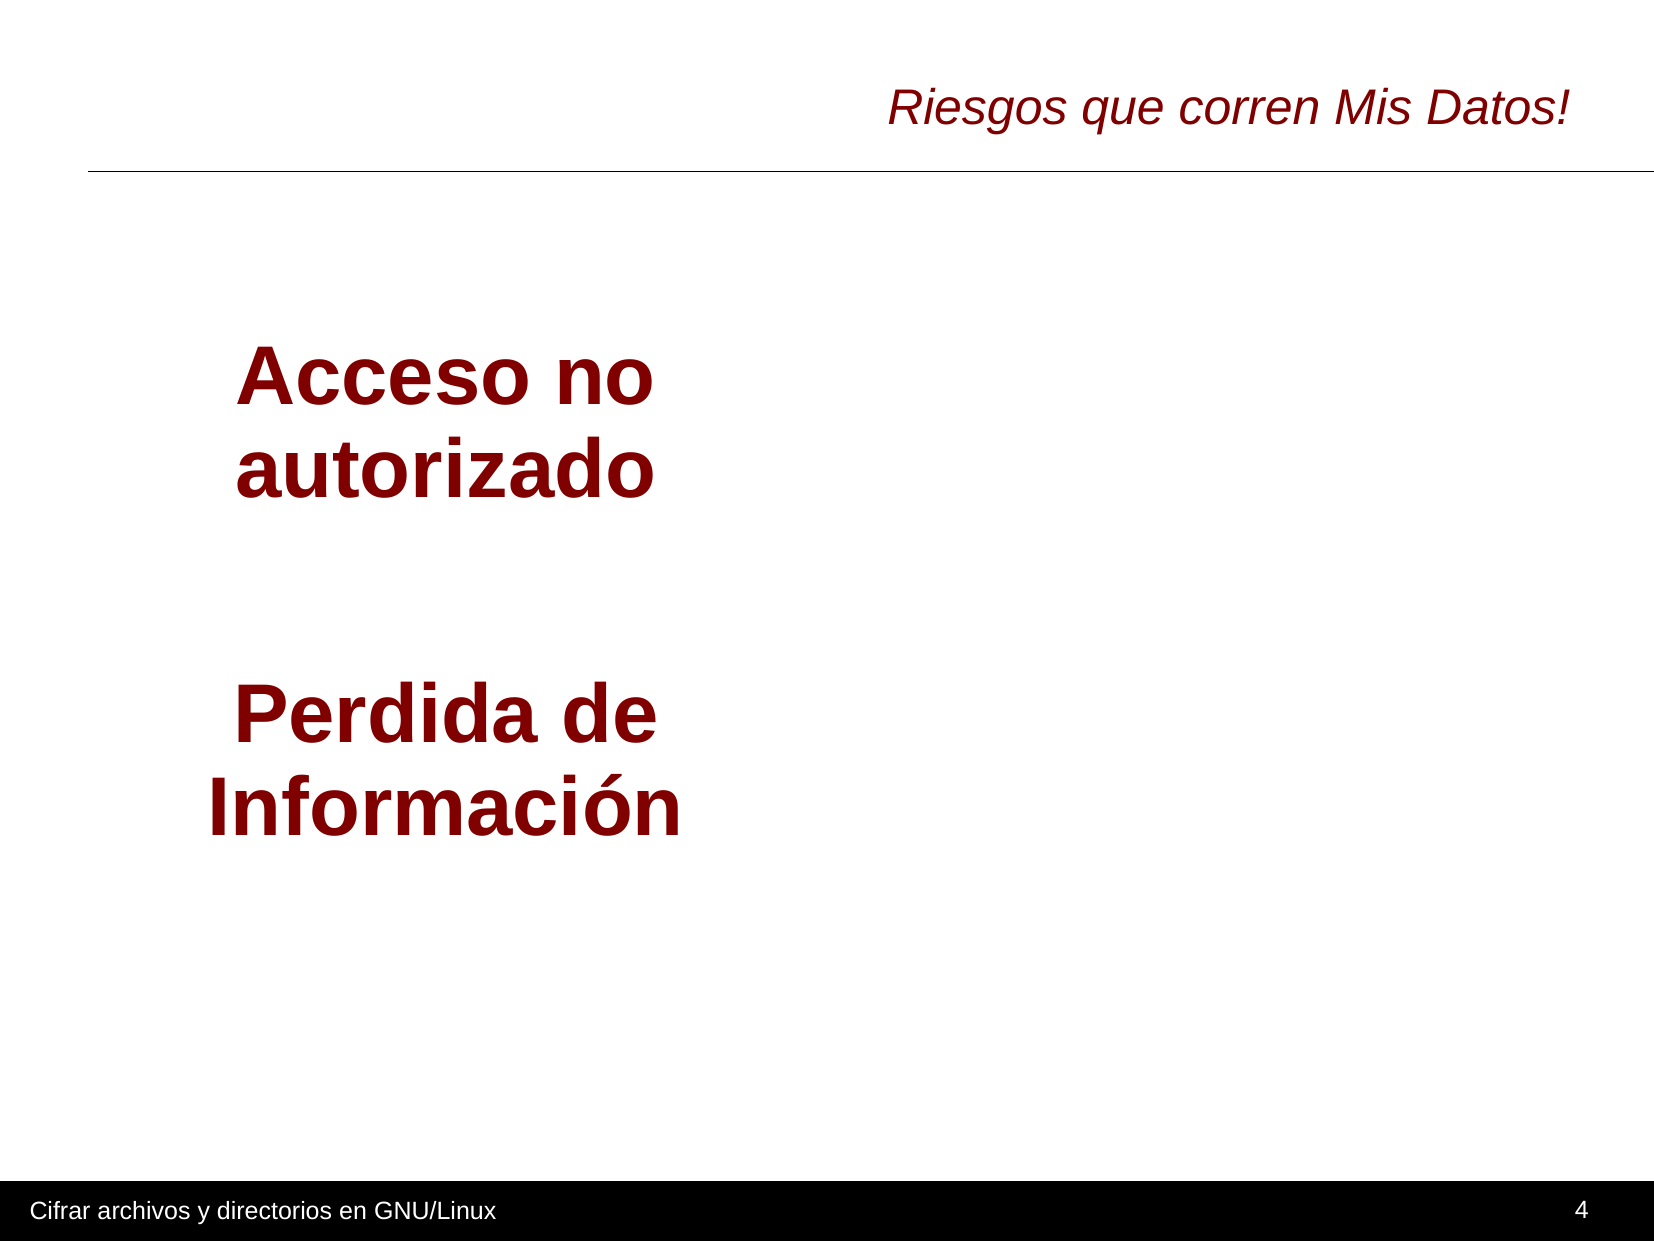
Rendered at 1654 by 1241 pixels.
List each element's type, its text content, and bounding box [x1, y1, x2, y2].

list Acceso no autorizado Perdida de Información [82, 236, 809, 1055]
title Riesgos que corren Mis Datos! [82, 67, 1571, 148]
